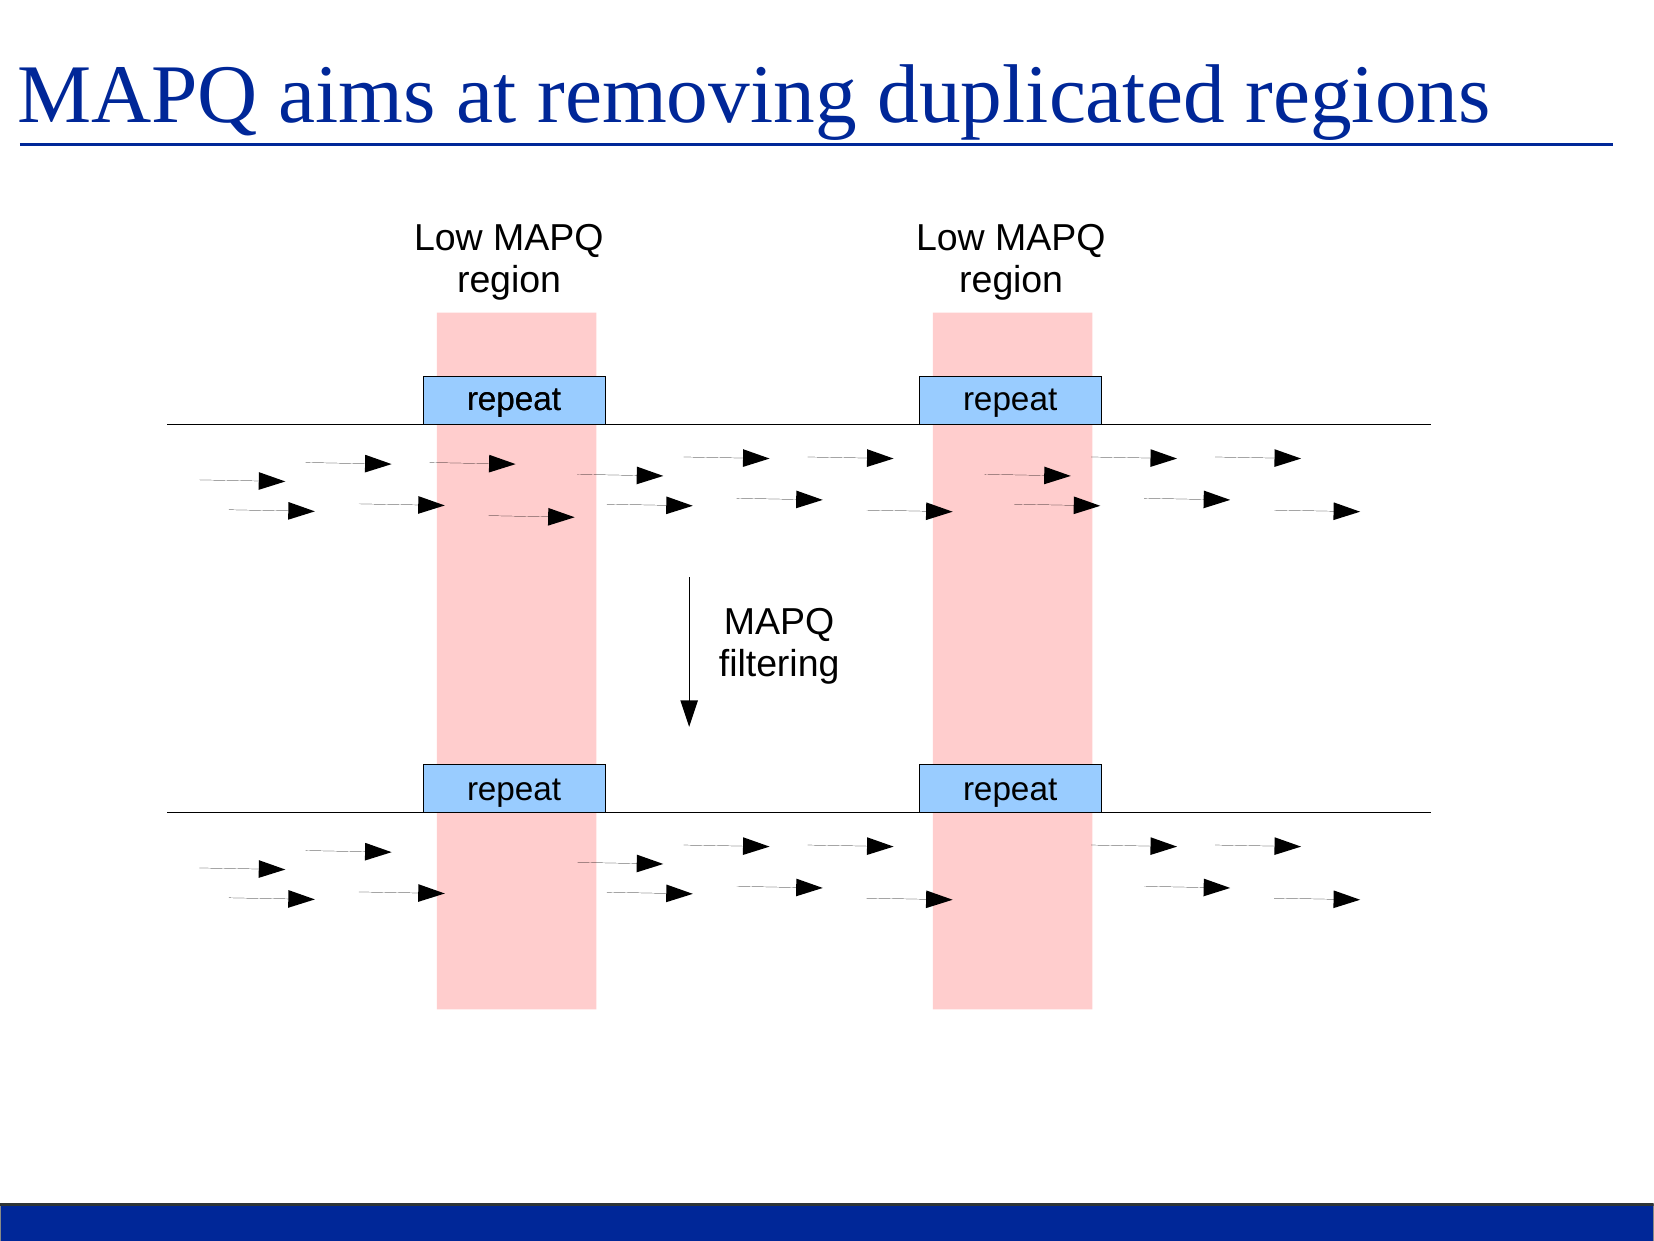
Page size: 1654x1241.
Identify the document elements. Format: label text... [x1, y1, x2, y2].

text_box [919, 312, 1102, 1010]
text_box repeat [452, 373, 577, 426]
text_box MAPQ filtering [704, 592, 855, 692]
text_box Low MAPQ region [399, 209, 636, 309]
text_box repeat [452, 763, 577, 815]
text_box repeat [948, 763, 1073, 815]
text_box repeat [948, 373, 1073, 426]
text_box [423, 312, 606, 1010]
text_box Low MAPQ region [901, 209, 1138, 309]
title MAPQ aims at removing duplicated regions [17, 0, 1589, 198]
